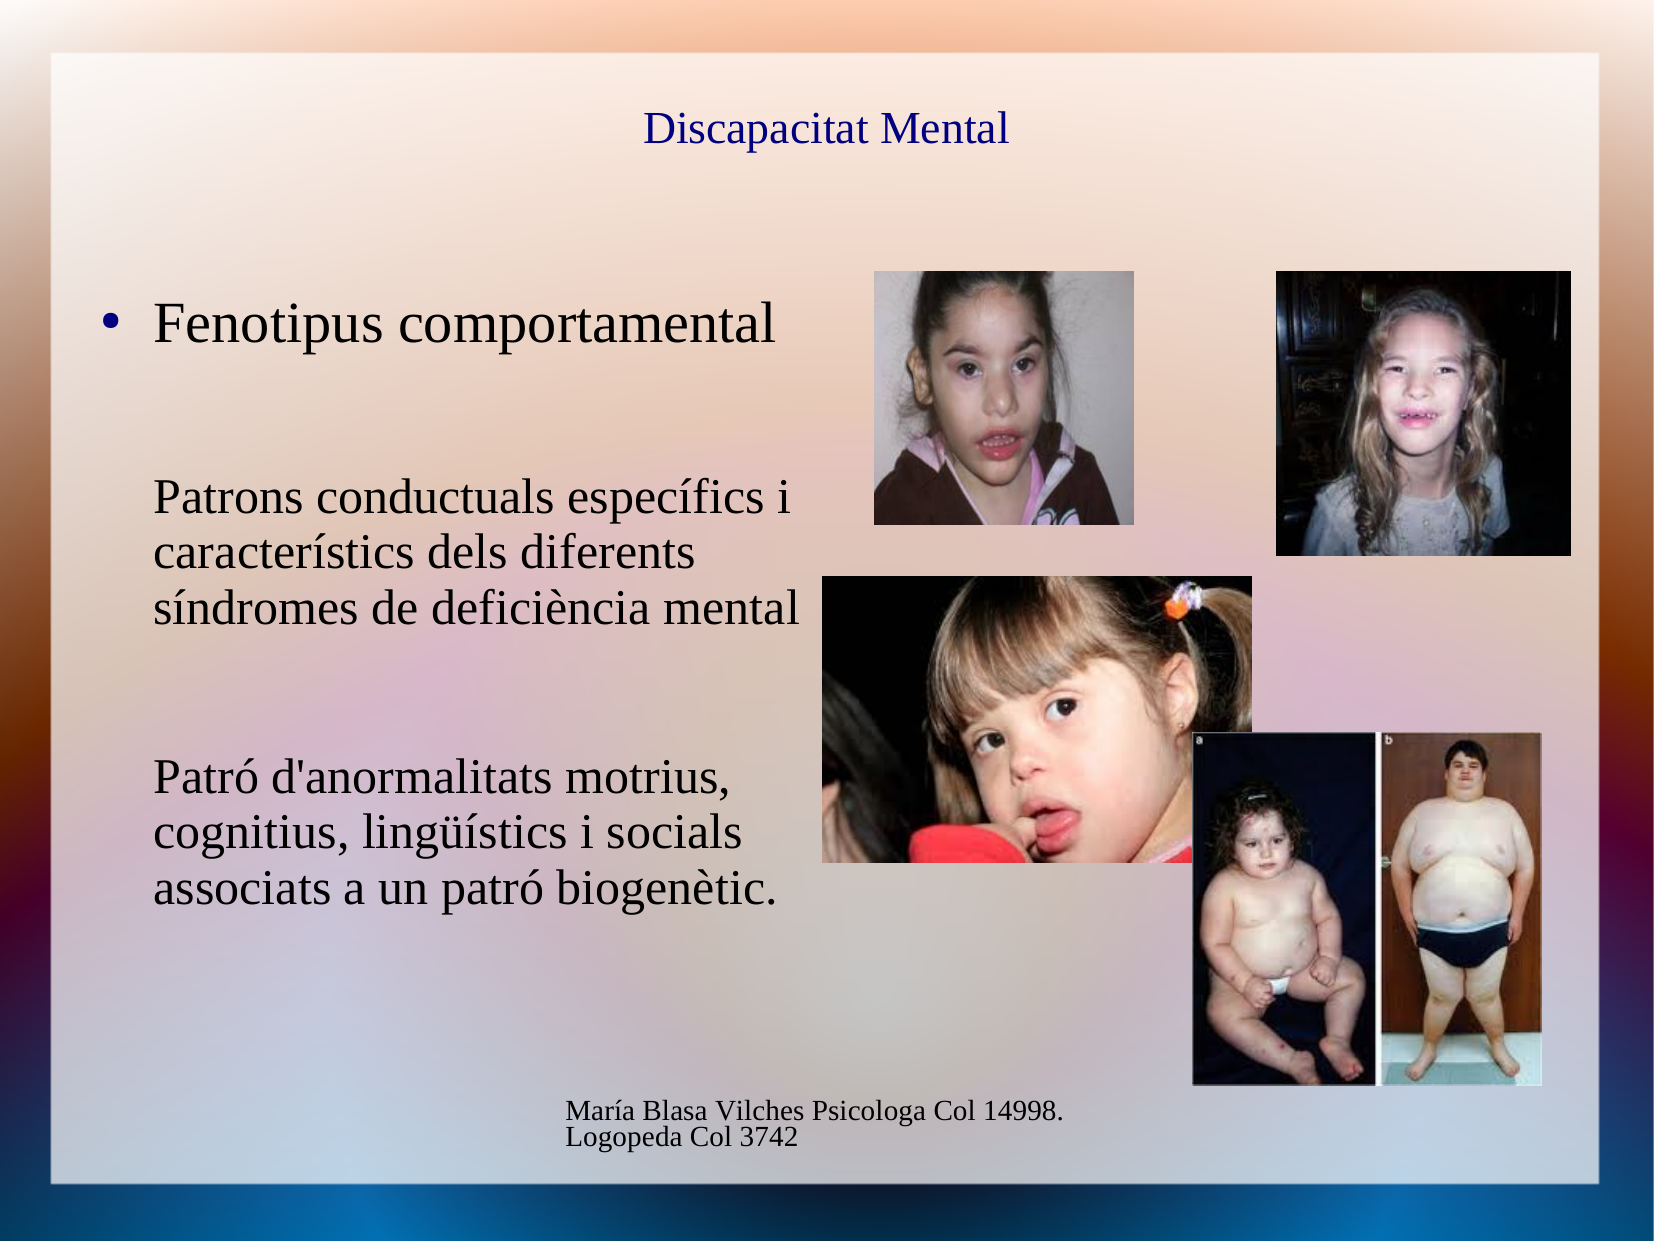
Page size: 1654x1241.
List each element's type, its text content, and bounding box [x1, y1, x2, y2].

picture [0, 0, 1654, 1241]
list Fenotipus comportamental Patrons conductuals específics i característics dels diferents síndromes de deficiència mental Patró d'anormalitats motrius, cognitius, lingüístics i socials associats a un patró biogenètic. [82, 290, 809, 1109]
title Discapacitat Mental [82, 55, 1571, 201]
